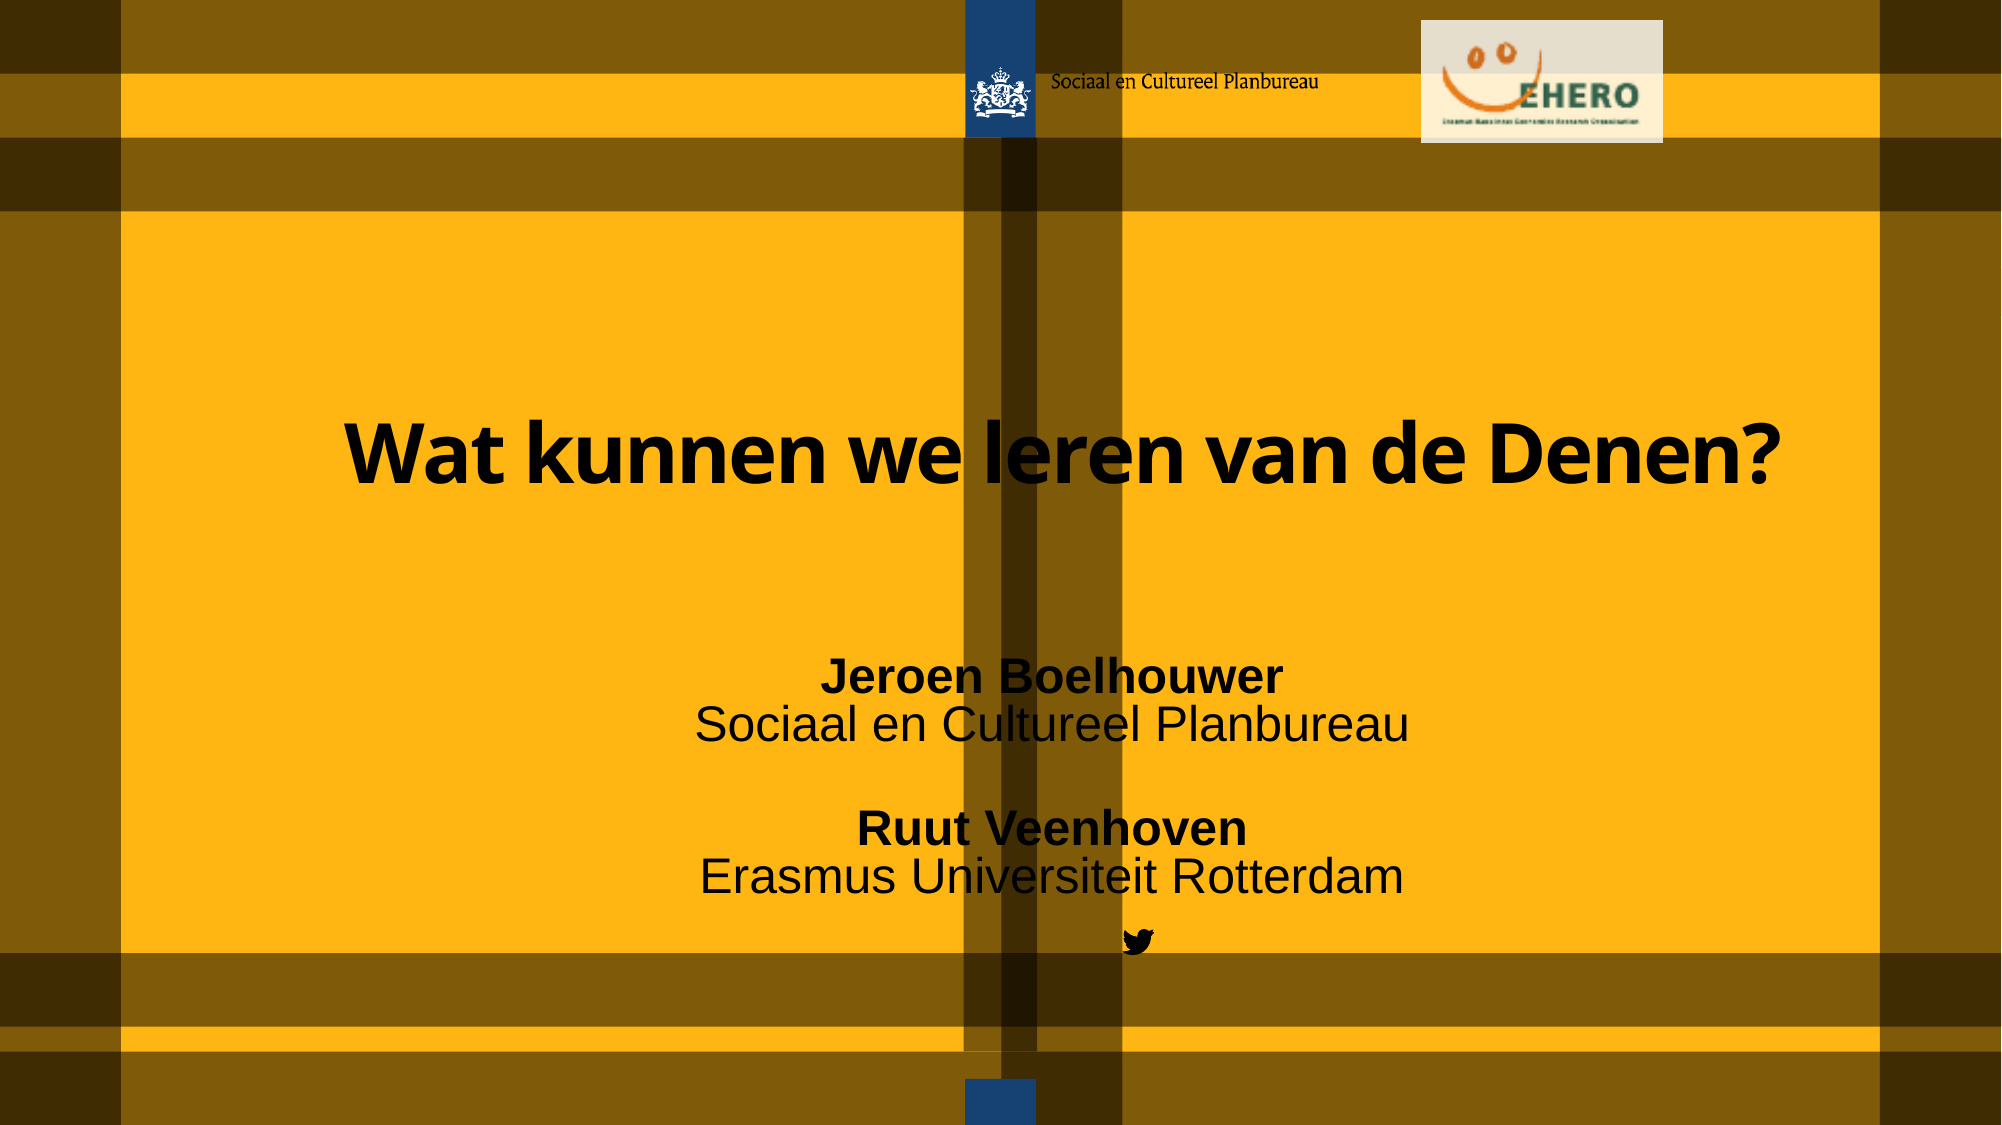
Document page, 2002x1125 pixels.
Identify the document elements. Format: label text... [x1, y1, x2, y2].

title Wat kunnen we leren van de Denen? [279, 210, 1848, 501]
text_box [0, 219, 1027, 997]
list [668, 0, 1333, 138]
list [965, 1078, 1036, 1125]
text_box Jeroen Boelhouwer Sociaal en Cultureel Planbureau Ruut Veenhoven Erasmus Universiteit Rotterdam [1027, 654, 1979, 897]
picture [1421, 20, 1663, 143]
